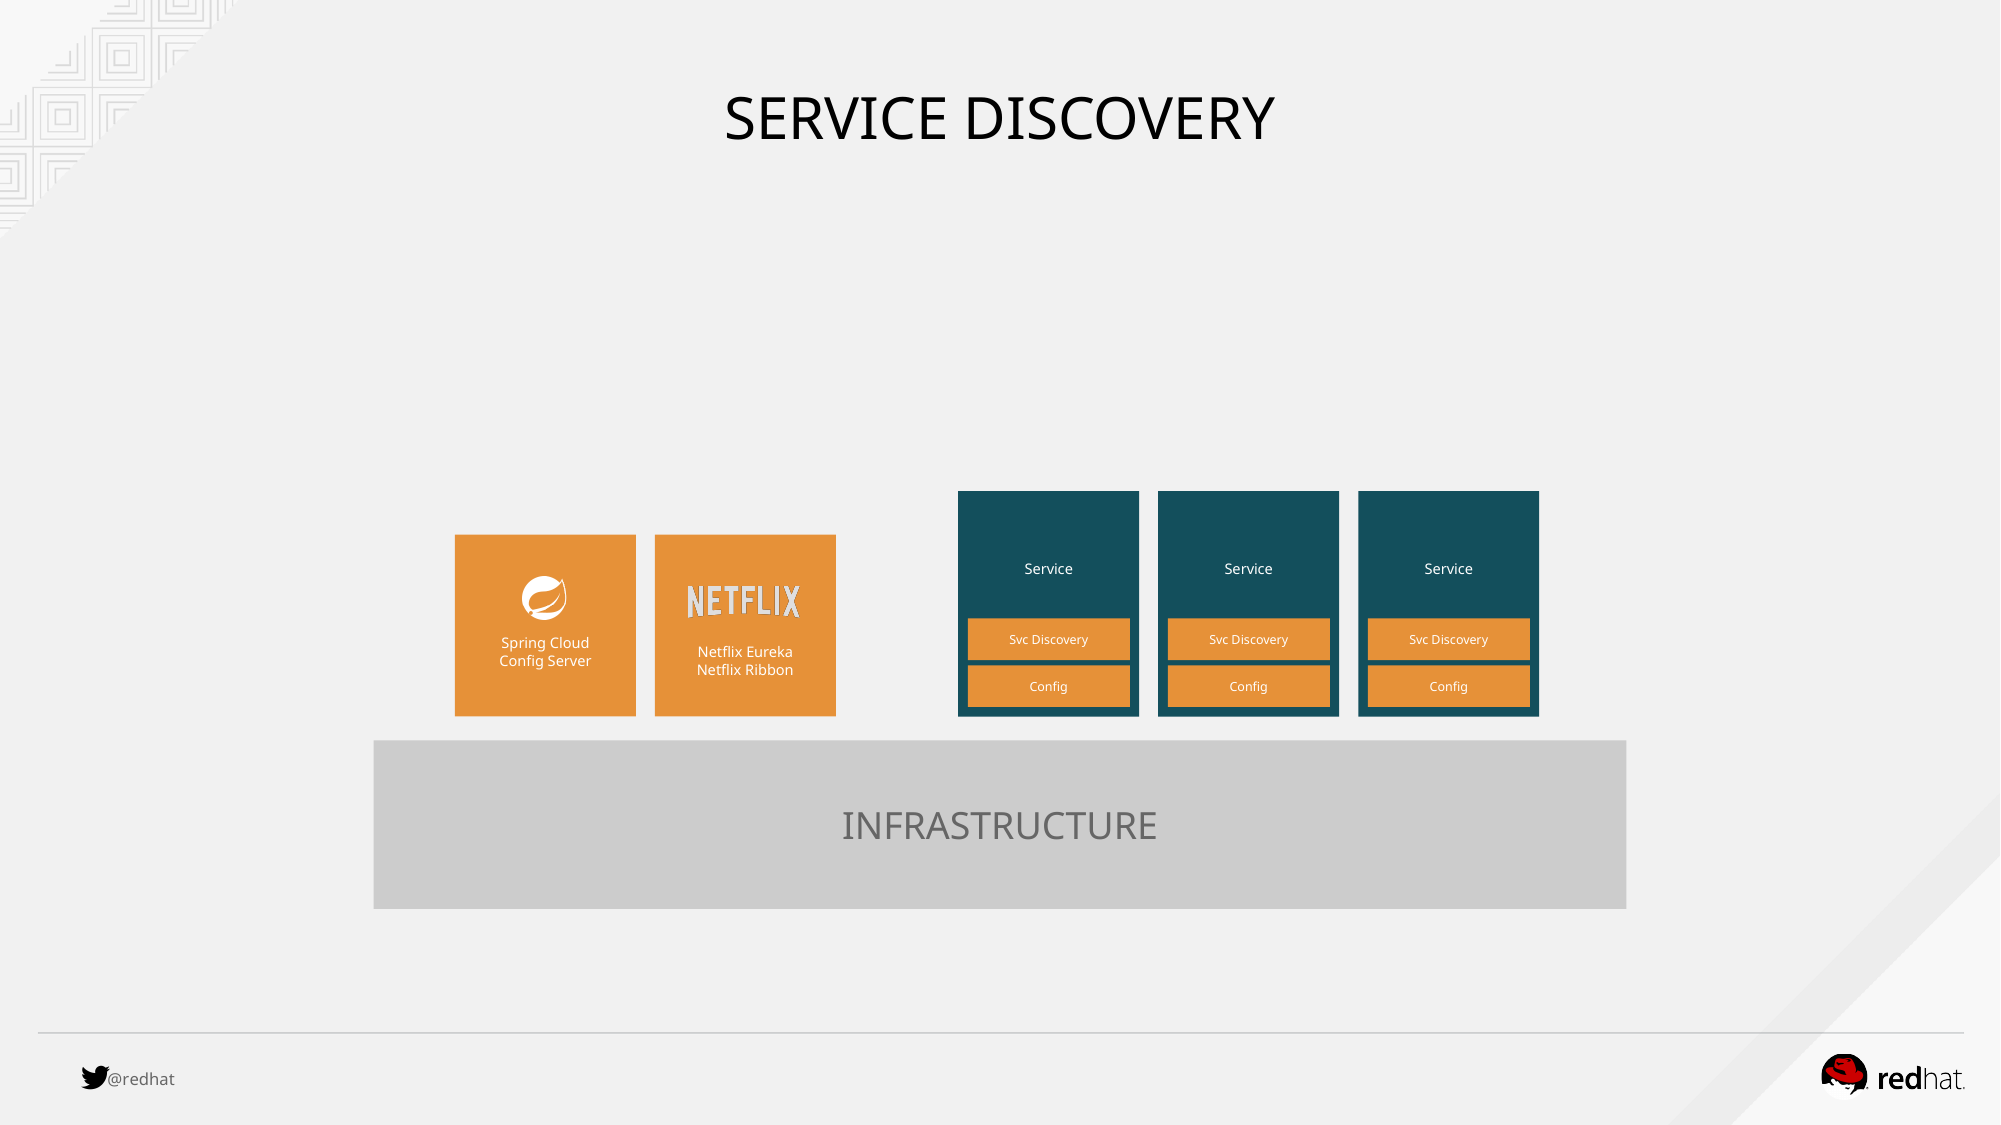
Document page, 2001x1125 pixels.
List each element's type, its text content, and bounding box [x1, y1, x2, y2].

text_box Service [958, 491, 1140, 717]
text_box Netflix Eureka Netflix Ribbon [654, 534, 836, 717]
text_box Config [967, 665, 1130, 707]
picture [0, 0, 2001, 1125]
text_box Svc Discovery [1367, 618, 1530, 661]
text_box Service [1358, 491, 1540, 717]
text_box Svc Discovery [1167, 618, 1330, 661]
text_box Service [1158, 491, 1340, 717]
text_box Config [1367, 665, 1530, 707]
title SERVICE DISCOVERY [180, 0, 1820, 233]
text_box INFRASTRUCTURE [373, 740, 1627, 909]
text_box Svc Discovery [967, 618, 1130, 661]
text_box Spring Cloud Config Server [454, 534, 636, 717]
text_box Config [1167, 665, 1330, 707]
